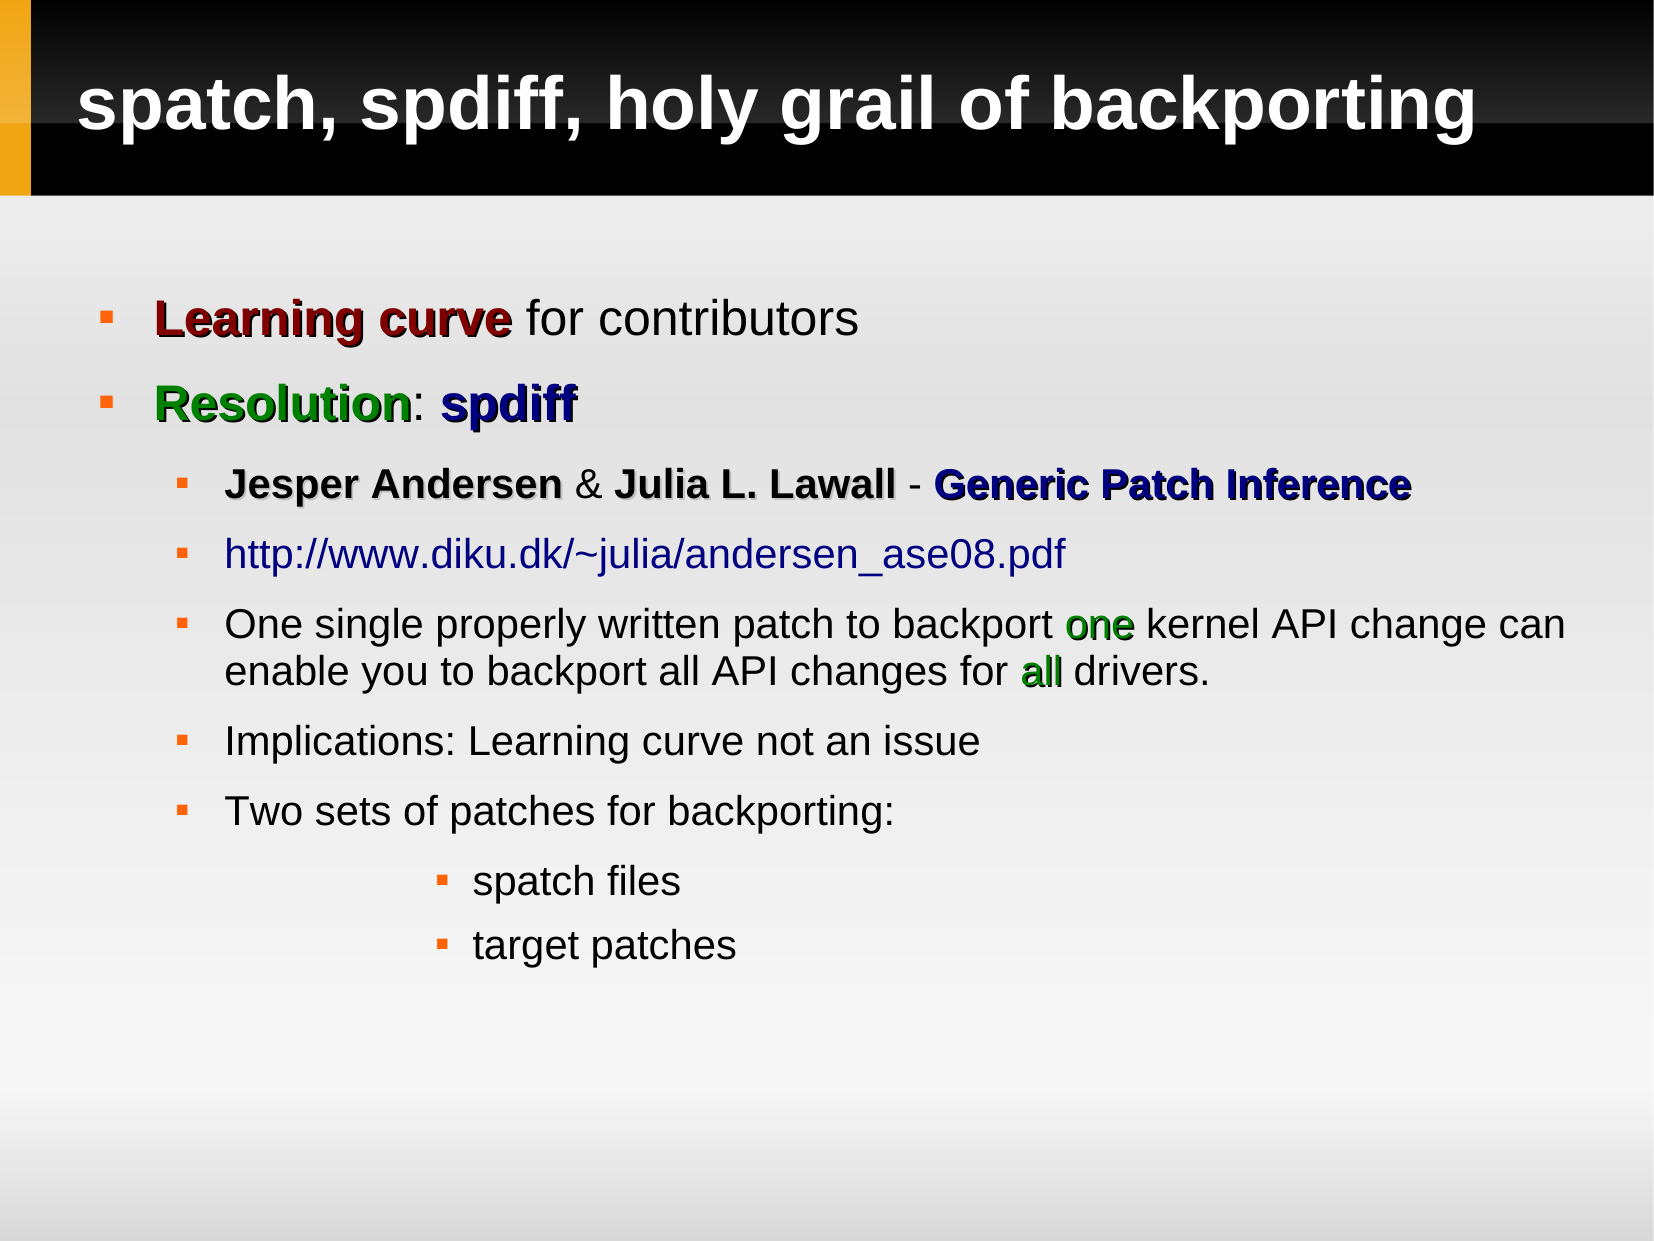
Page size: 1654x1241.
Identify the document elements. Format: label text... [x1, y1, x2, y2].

list Learning curve for contributors Resolution: spdiff Jesper Andersen & Julia L. Lawall - Generic Patch Inference http://www.diku.dk/~julia/andersen_ase08.pdf One single properly written patch to backport one kernel API change can enable you to backport all API changes for all drivers. Implications: Learning curve not an issue Two sets of patches for backporting: spatch files target patches [82, 290, 1571, 1109]
picture [0, 0, 1654, 1241]
title spatch, spdiff, holy grail of backporting [76, 0, 1565, 208]
